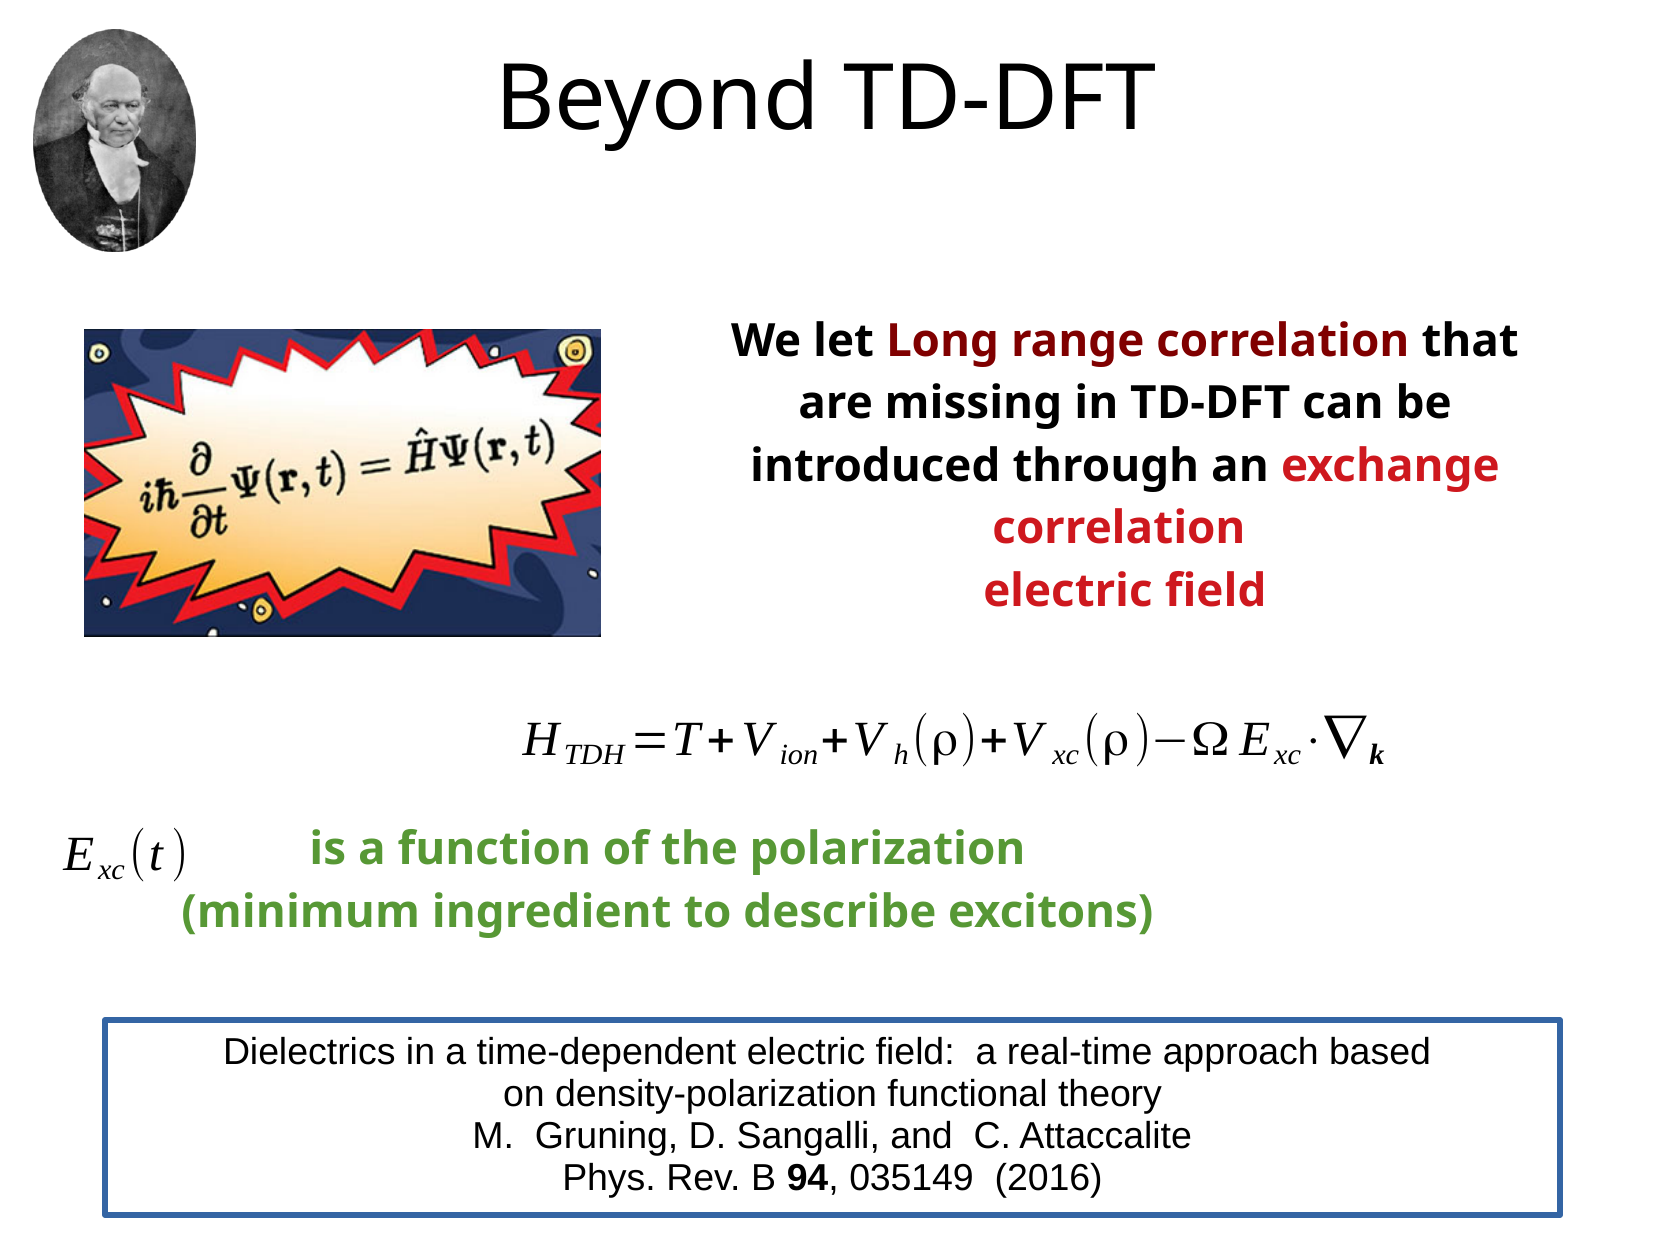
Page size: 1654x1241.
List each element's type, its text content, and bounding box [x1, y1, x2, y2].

picture [84, 329, 601, 637]
picture [33, 29, 196, 252]
chart [506, 708, 1400, 772]
text_box Dielectrics in a time-dependent electric field: a real-time approach based on density-polarization functional theory M. Gruning, D. Sangalli, and C. Attaccalite Phys. Rev. B 94, 035149 (2016) [105, 1020, 1561, 1216]
text_box is a function of the polarization (minimum ingredient to describe excitons) [47, 808, 1288, 978]
title Beyond TD-DFT [122, 0, 1531, 272]
text_box We let Long range correlation that are missing in TD-DFT can be introduced through an exchange correlation electric field [675, 300, 1576, 690]
